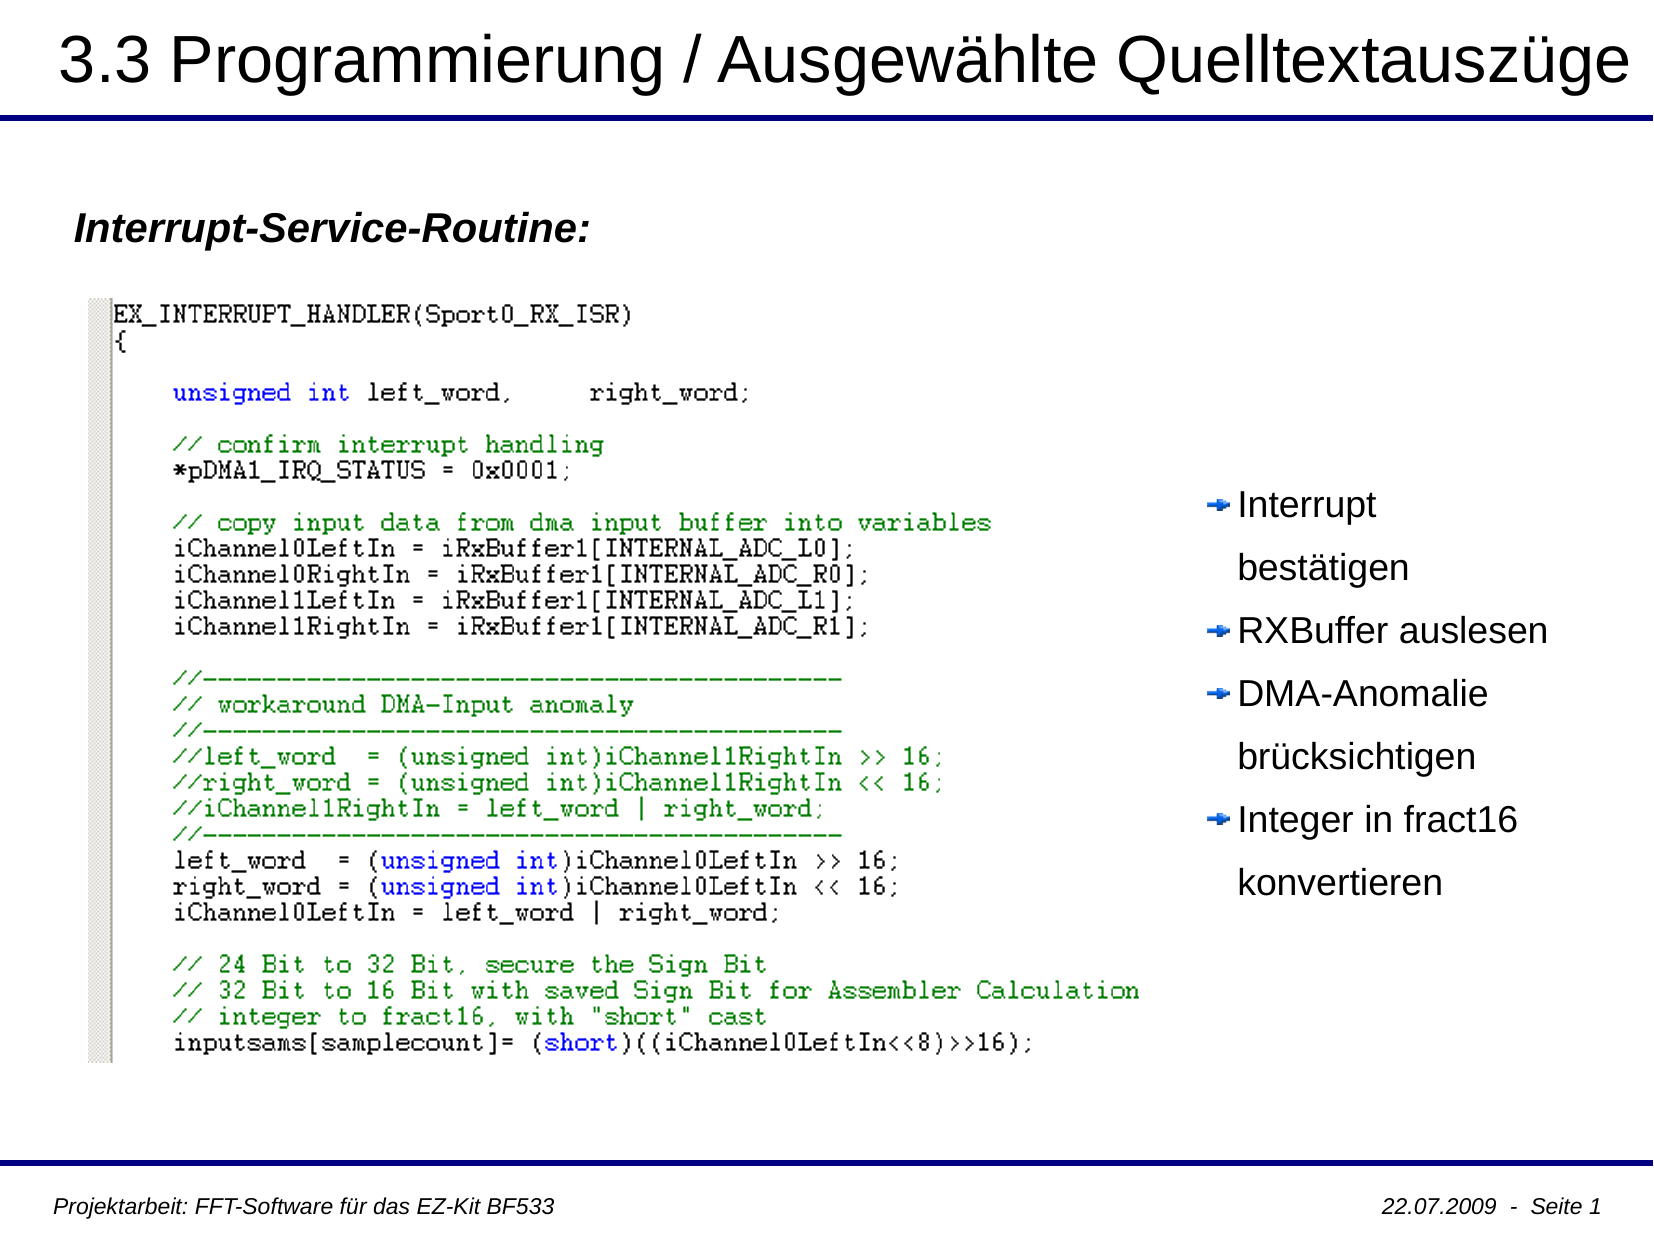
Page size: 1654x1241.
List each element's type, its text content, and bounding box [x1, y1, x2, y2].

text_box Interrupt-Service-Routine: [59, 174, 621, 237]
text_box Interrupt bestätigen RXBuffer auslesen DMA-Anomalie brücksichtigen Integer in fract16 konvertieren [1181, 413, 1565, 912]
picture [88, 298, 1152, 1063]
title 3.3 Programmierung / Ausgewählte Quelltextauszüge [58, 0, 1654, 119]
title Projektarbeit: FFT-Software für das EZ-Kit BF533 22.07.2009 - Seite 1 [53, 1191, 1654, 1222]
